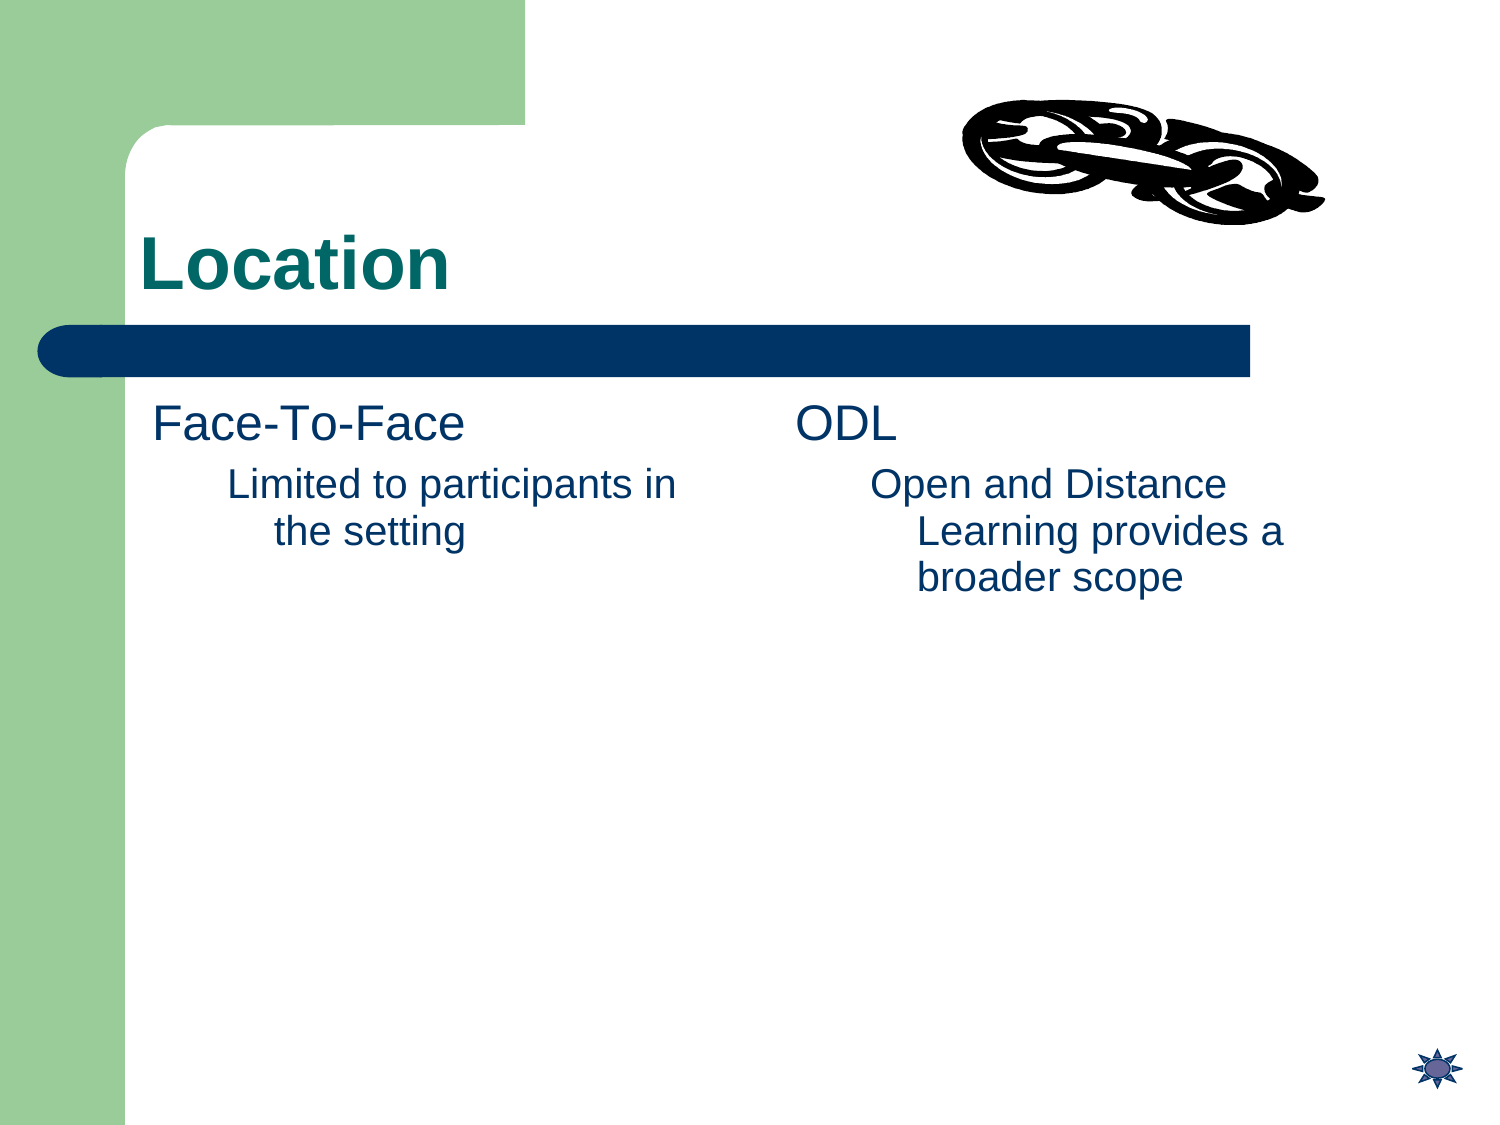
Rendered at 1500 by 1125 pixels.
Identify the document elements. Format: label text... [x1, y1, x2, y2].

text_box [1412, 1066, 1423, 1072]
text_box [1419, 1055, 1456, 1088]
picture [962, 99, 1326, 225]
list ODL Open and Distance Learning provides a broader scope [780, 387, 1400, 999]
text_box [1452, 1066, 1463, 1072]
list Face-To-Face Limited to participants in the setting [137, 387, 757, 999]
text_box [1433, 1049, 1442, 1058]
title Location [124, 124, 1425, 313]
